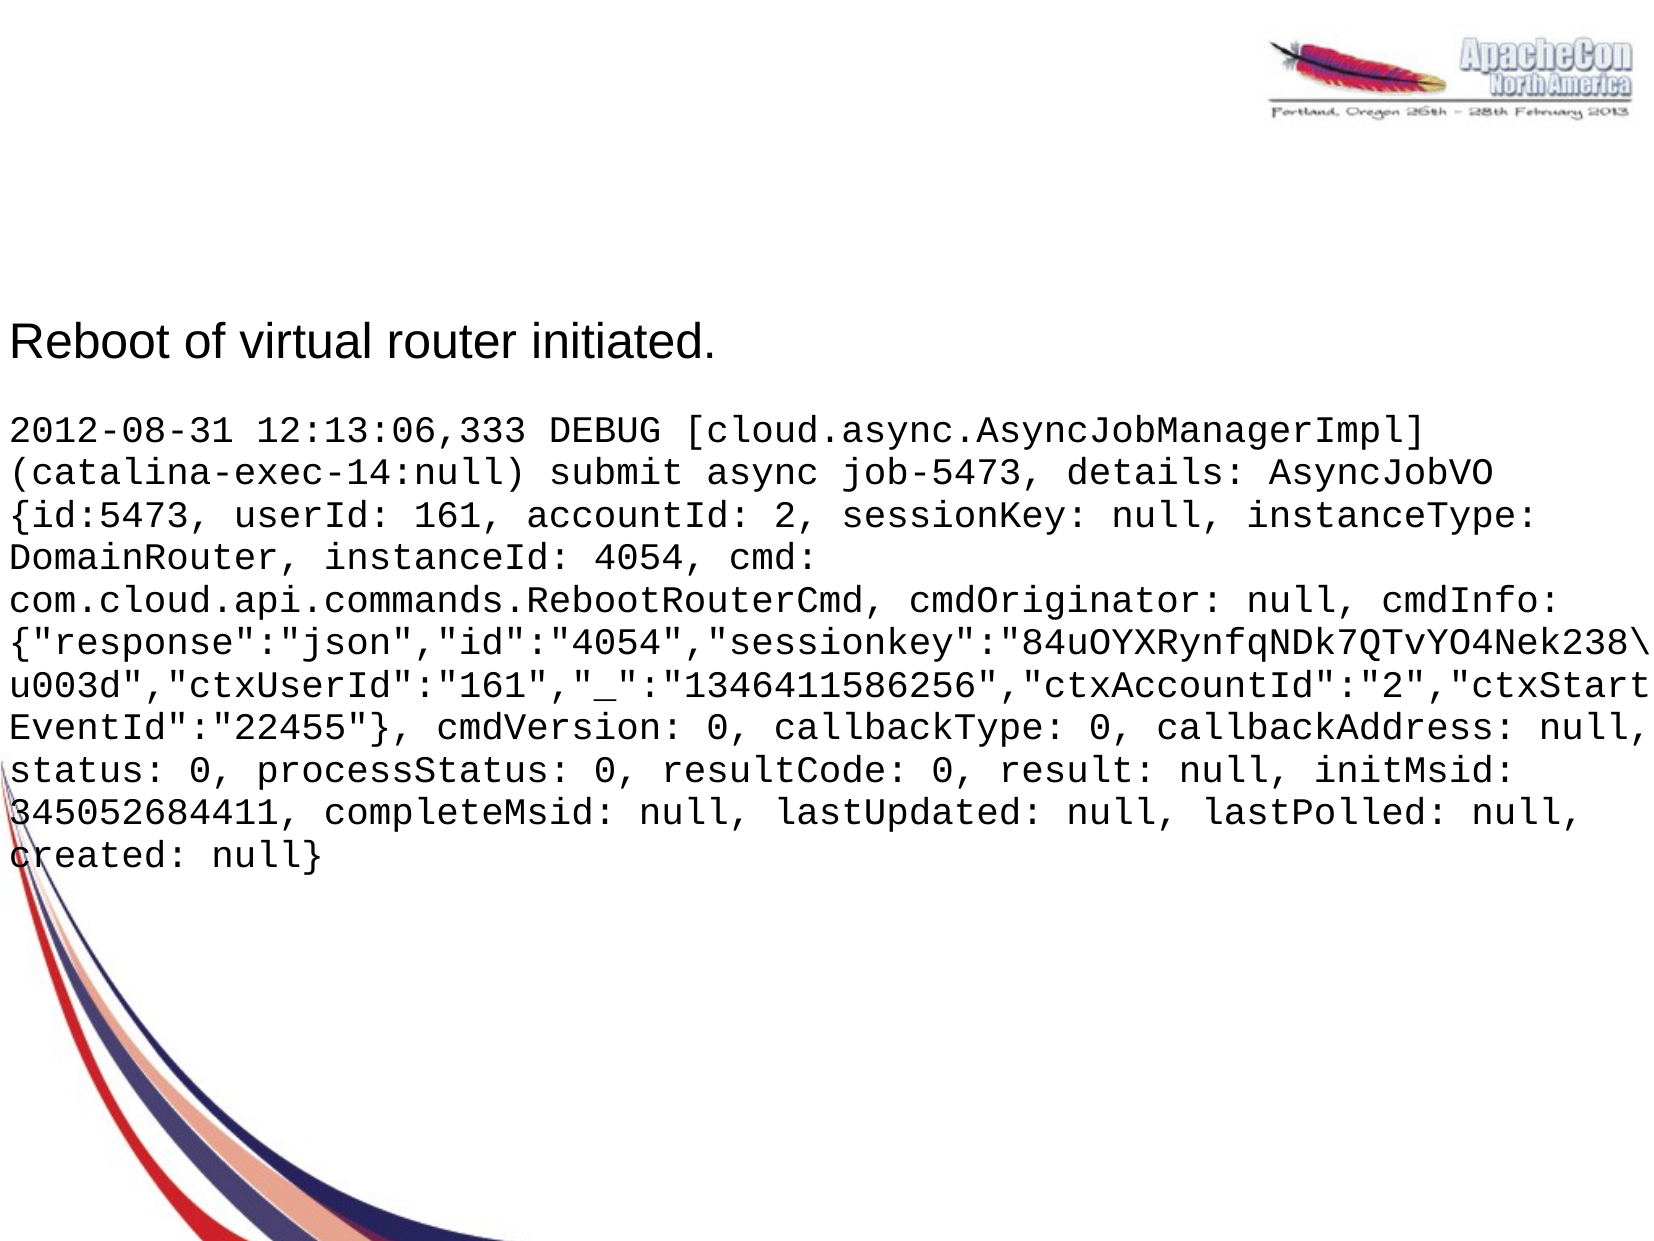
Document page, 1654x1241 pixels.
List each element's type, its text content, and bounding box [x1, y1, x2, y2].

picture [240, 857, 249, 865]
picture [0, 0, 1654, 305]
picture [82, 857, 91, 865]
text_box Reboot of virtual router initiated. 2012-08-31 12:13:06,333 DEBUG [cloud.async.AsyncJobManagerImpl] (catalina-exec-14:null) submit async job-5473, details: AsyncJobVO {id:5473, userId: 161, accountId: 2, sessionKey: null, instanceType: DomainRouter, instanceId: 4054, cmd: com.cloud.api.commands.RebootRouterCmd, cmdOriginator: null, cmdInfo: {"response":"json","id":"4054","sessionkey":"84uOYXRynfqNDk7QTvYO4Nek238\u003d","ctxUserId":"161","_":"1346411586256","ctxAccountId":"2","ctxStartEventId":"22455"}, cmdVersion: 0, callbackType: 0, callbackAddress: null, status: 0, processStatus: 0, resultCode: 0, result: null, initMsid: 345052684411, completeMsid: null, lastUpdated: null, lastPolled: null, created: null} [0, 305, 1654, 857]
picture [0, 857, 1654, 1241]
picture [149, 857, 159, 865]
